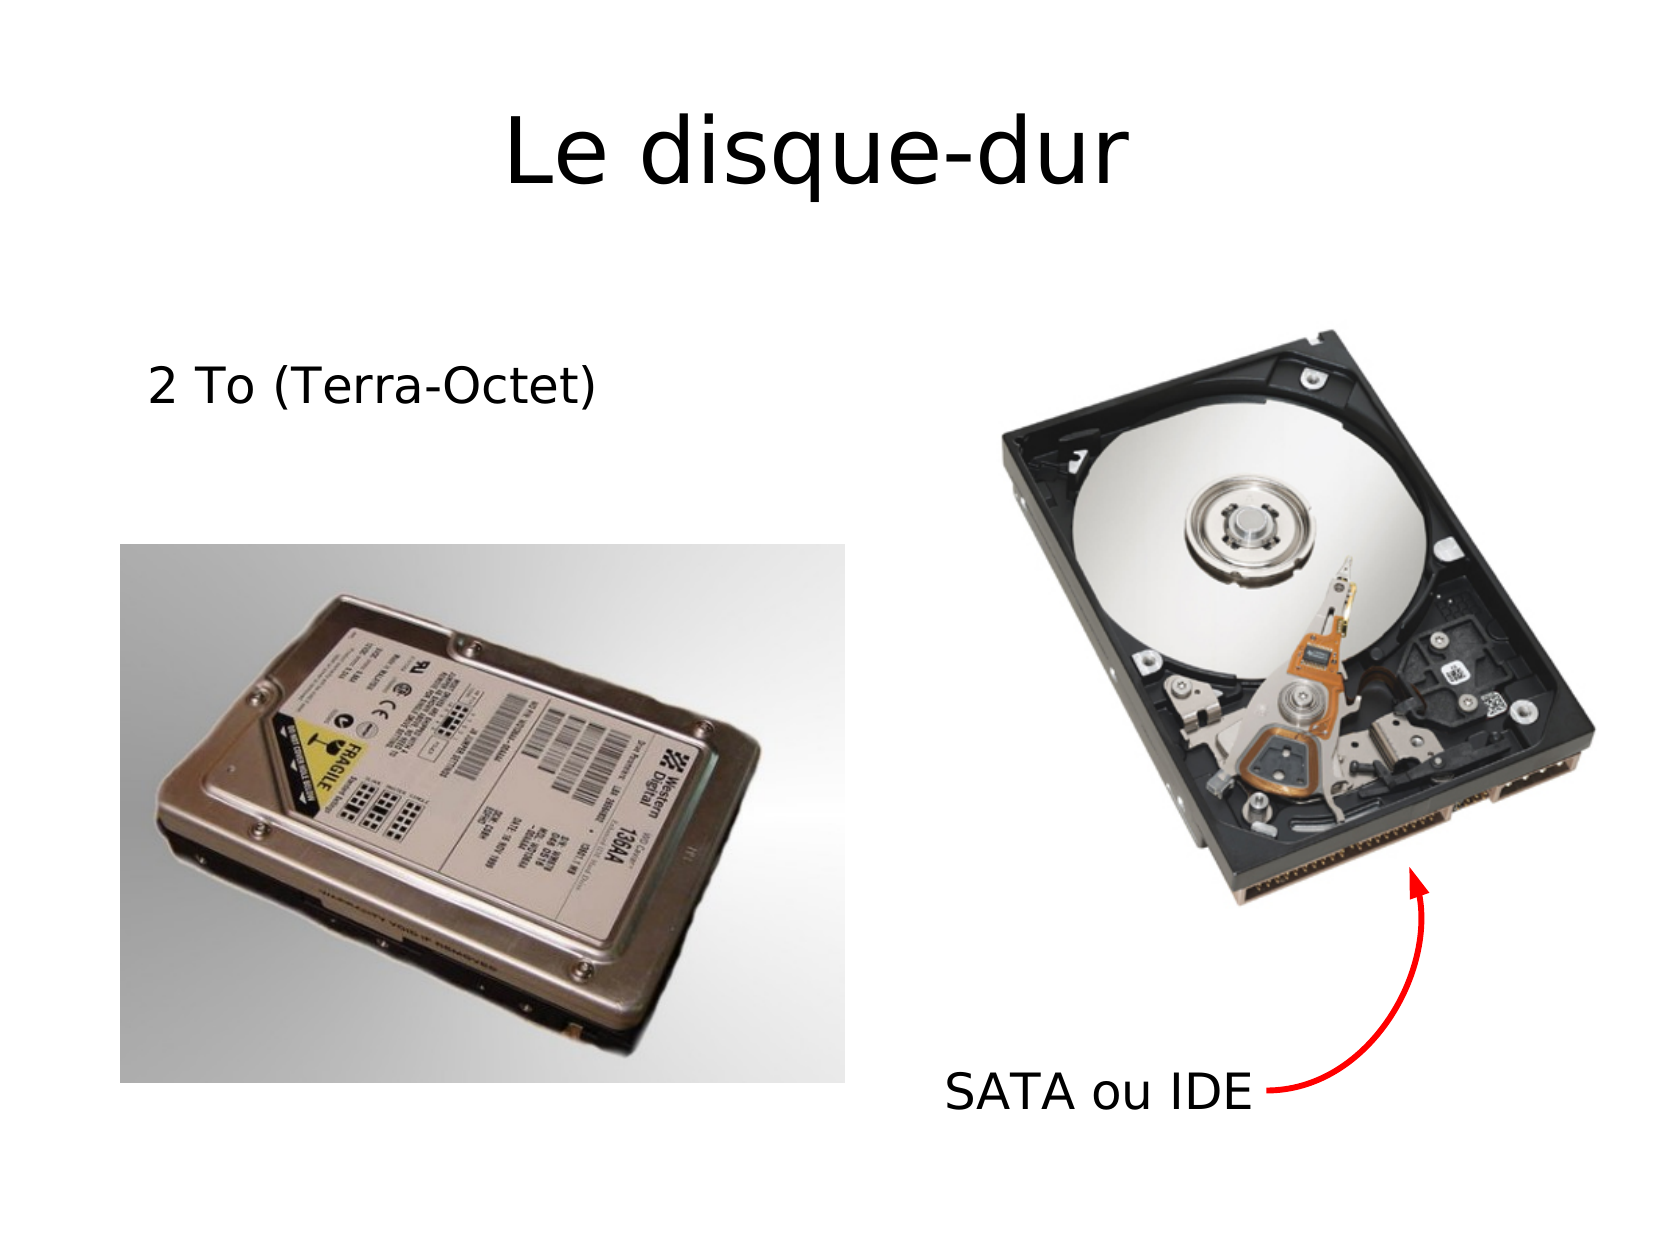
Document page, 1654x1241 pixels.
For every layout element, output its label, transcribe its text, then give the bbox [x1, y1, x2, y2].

picture [985, 308, 1611, 934]
text_box 2 To (Terra-Octet) [147, 357, 641, 416]
title Le disque-dur [125, 87, 1507, 213]
picture [120, 544, 845, 1083]
text_box SATA ou IDE [944, 1062, 1429, 1122]
